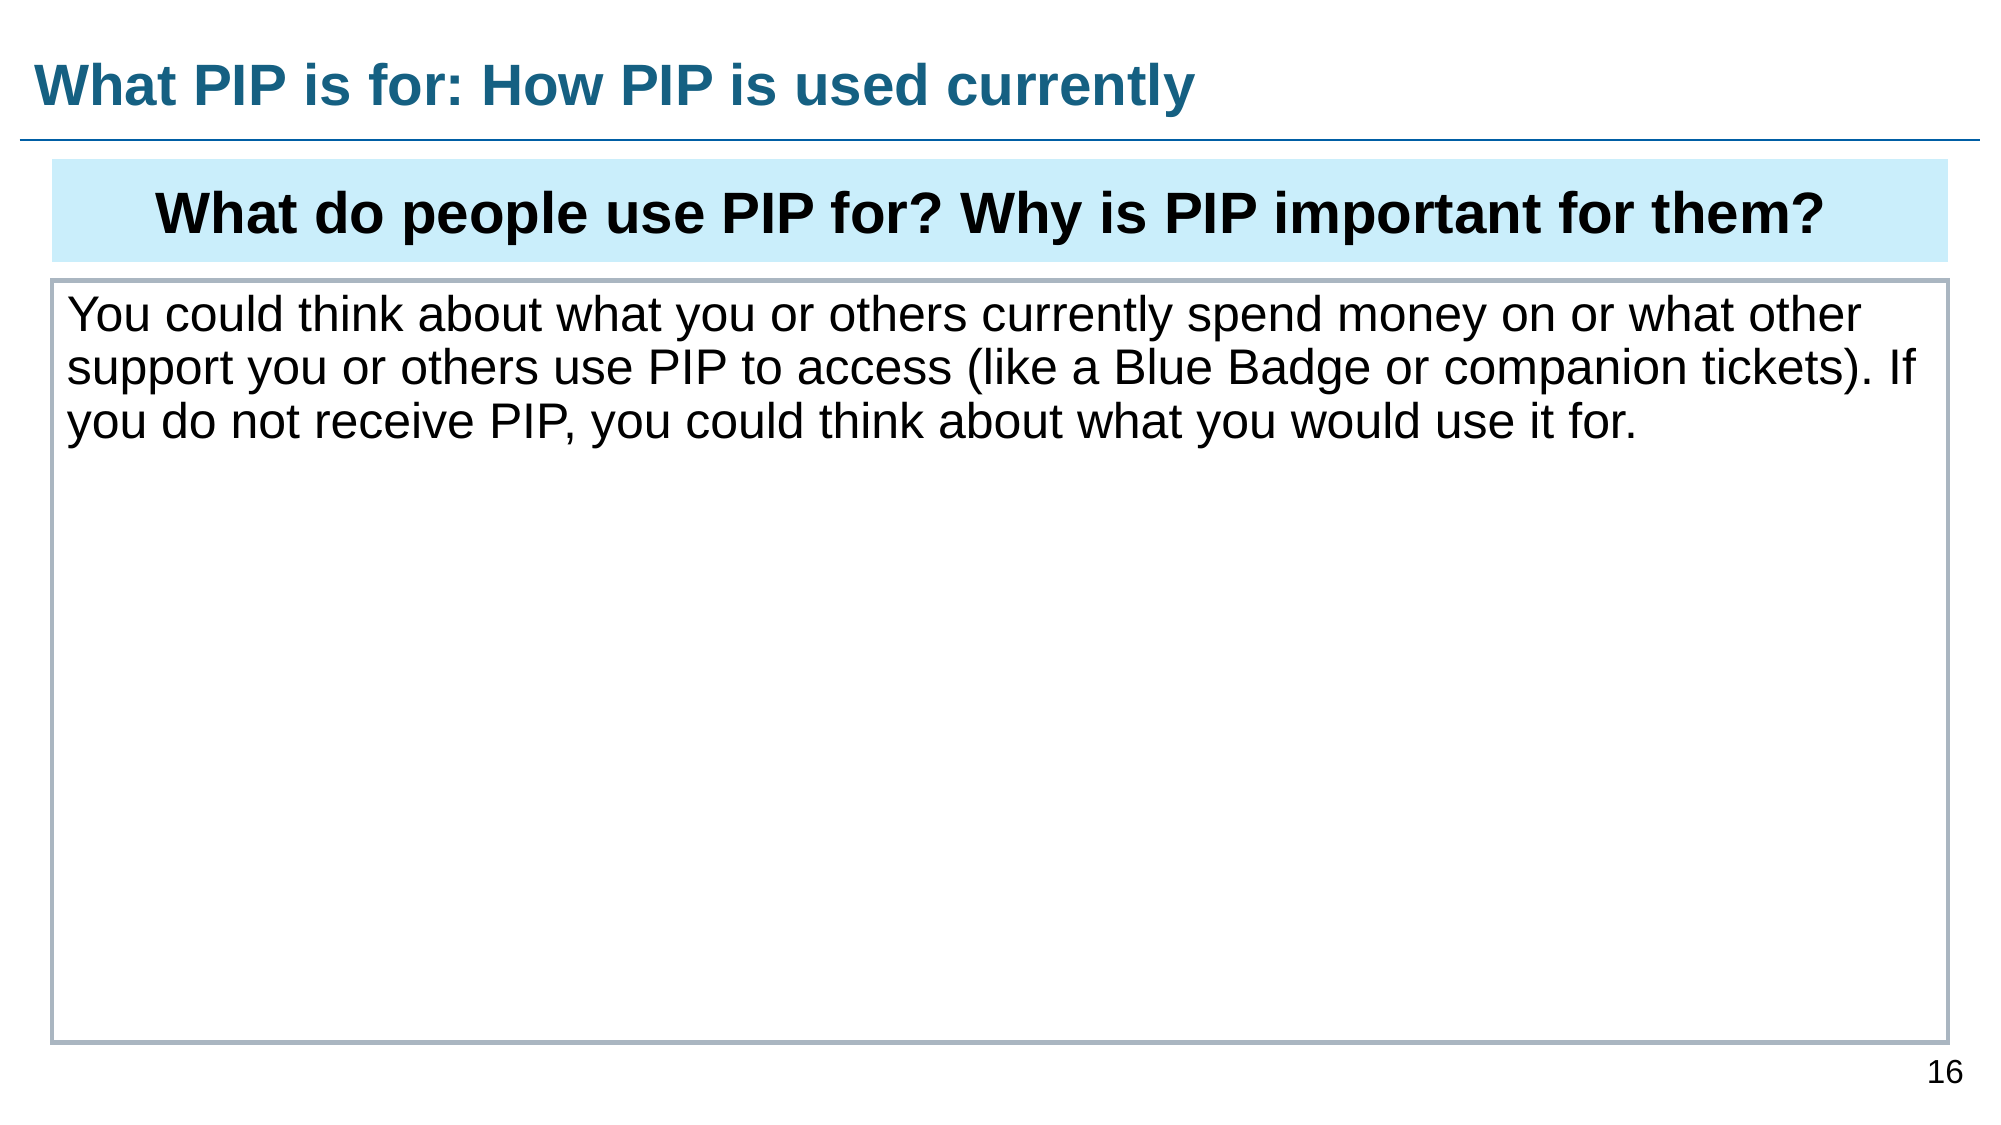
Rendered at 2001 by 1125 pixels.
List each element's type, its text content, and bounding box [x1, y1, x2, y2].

text_box What do people use PIP for? Why is PIP important for them? [52, 159, 1948, 262]
title What PIP is for: How PIP is used currently [19, 47, 1981, 141]
text_box You could think about what you or others currently spend money on or what other support you or others use PIP to access (like a Blue Badge or companion tickets). If you do not receive PIP, you could think about what you would use it for. [51, 280, 1949, 1043]
text_box [1911, 1042, 1983, 1103]
